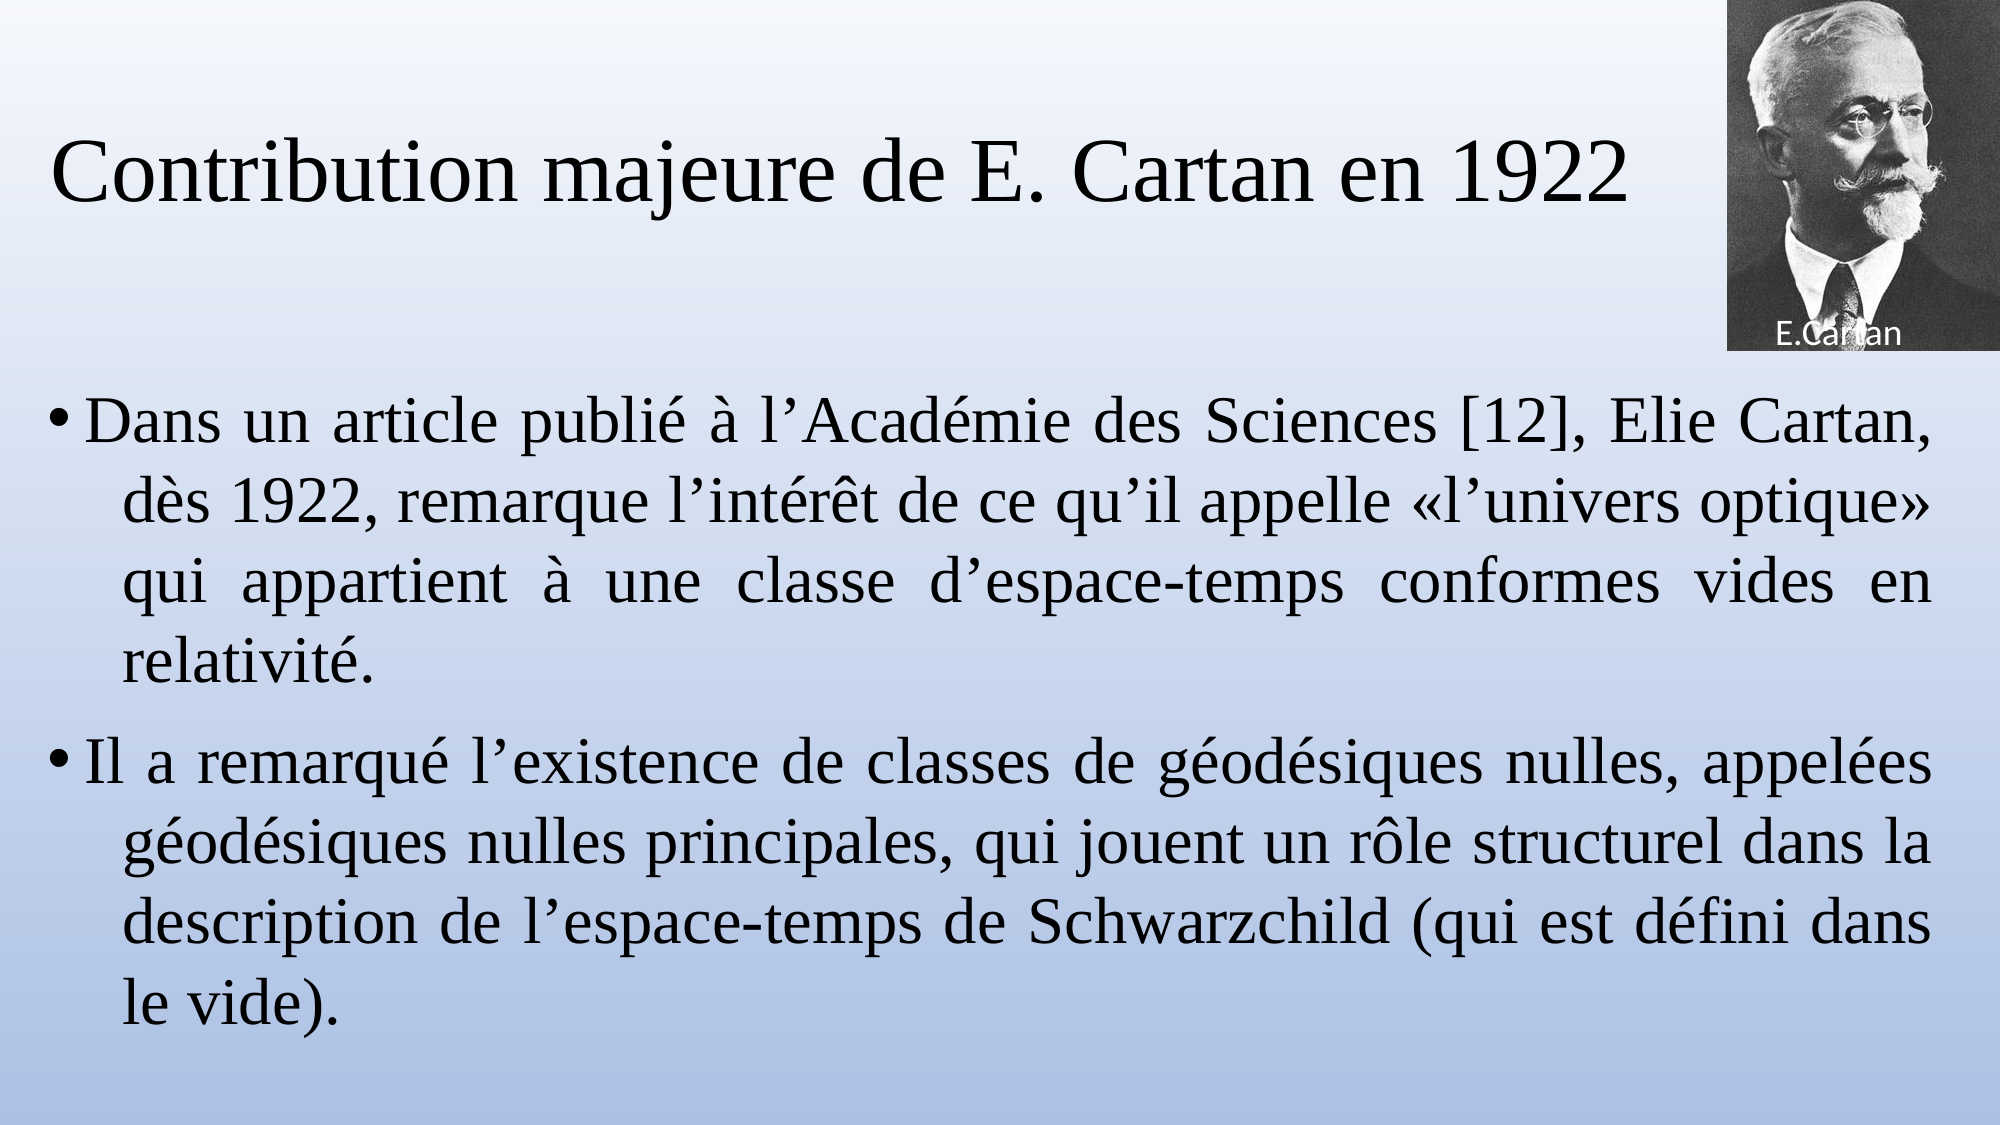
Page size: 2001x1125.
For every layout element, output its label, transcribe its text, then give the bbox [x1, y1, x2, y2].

text_box E.Cartan [1760, 300, 1933, 361]
list Dans un article publié à l’Académie des Sciences [12], Elie Cartan, dès 1922, remarque l’intérêt de ce qu’il appelle «l’univers optique» qui appartient à une classe d’espace-temps conformes vides en relativité. Il a remarqué l’existence de classes de géodésiques nulles, appelées géodésiques nulles principales, qui jouent un rôle structurel dans la description de l’espace-temps de Schwarzchild (qui est défini dans le vide). [32, 368, 1952, 1125]
picture [1727, 0, 2000, 352]
title Contribution majeure de E. Cartan en 1922 [0, 63, 1686, 281]
